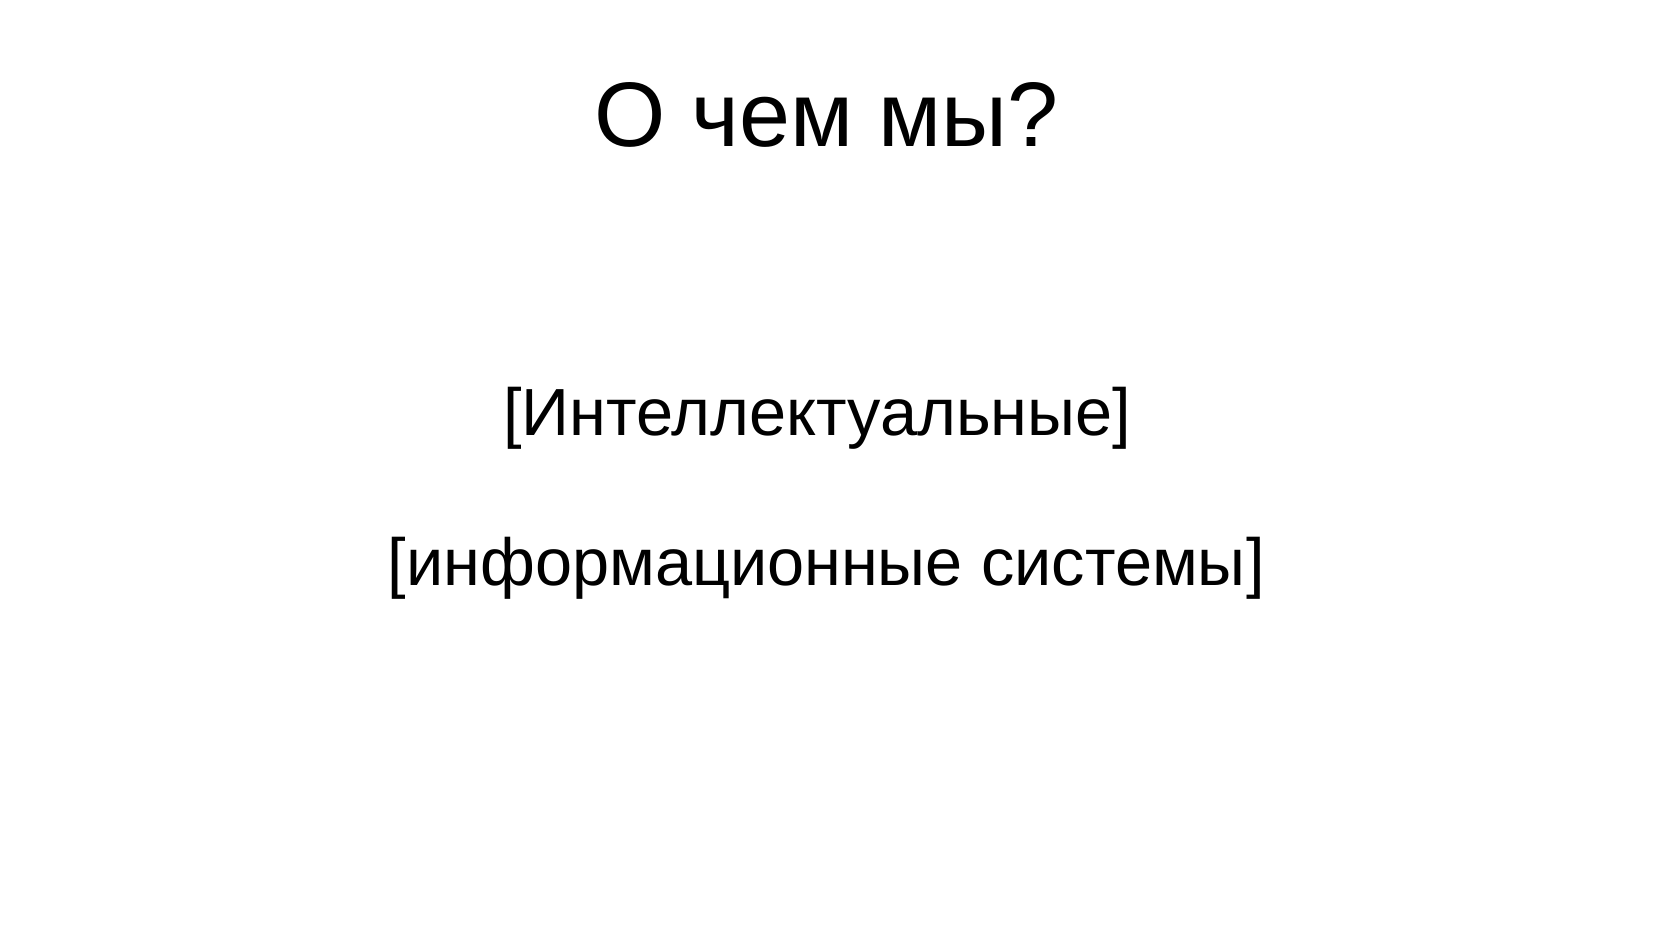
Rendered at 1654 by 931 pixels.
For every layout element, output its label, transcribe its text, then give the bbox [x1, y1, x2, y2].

title О чем мы? [82, 37, 1571, 193]
subtitle [Интеллектуальные] [информационные системы] [82, 217, 1571, 758]
